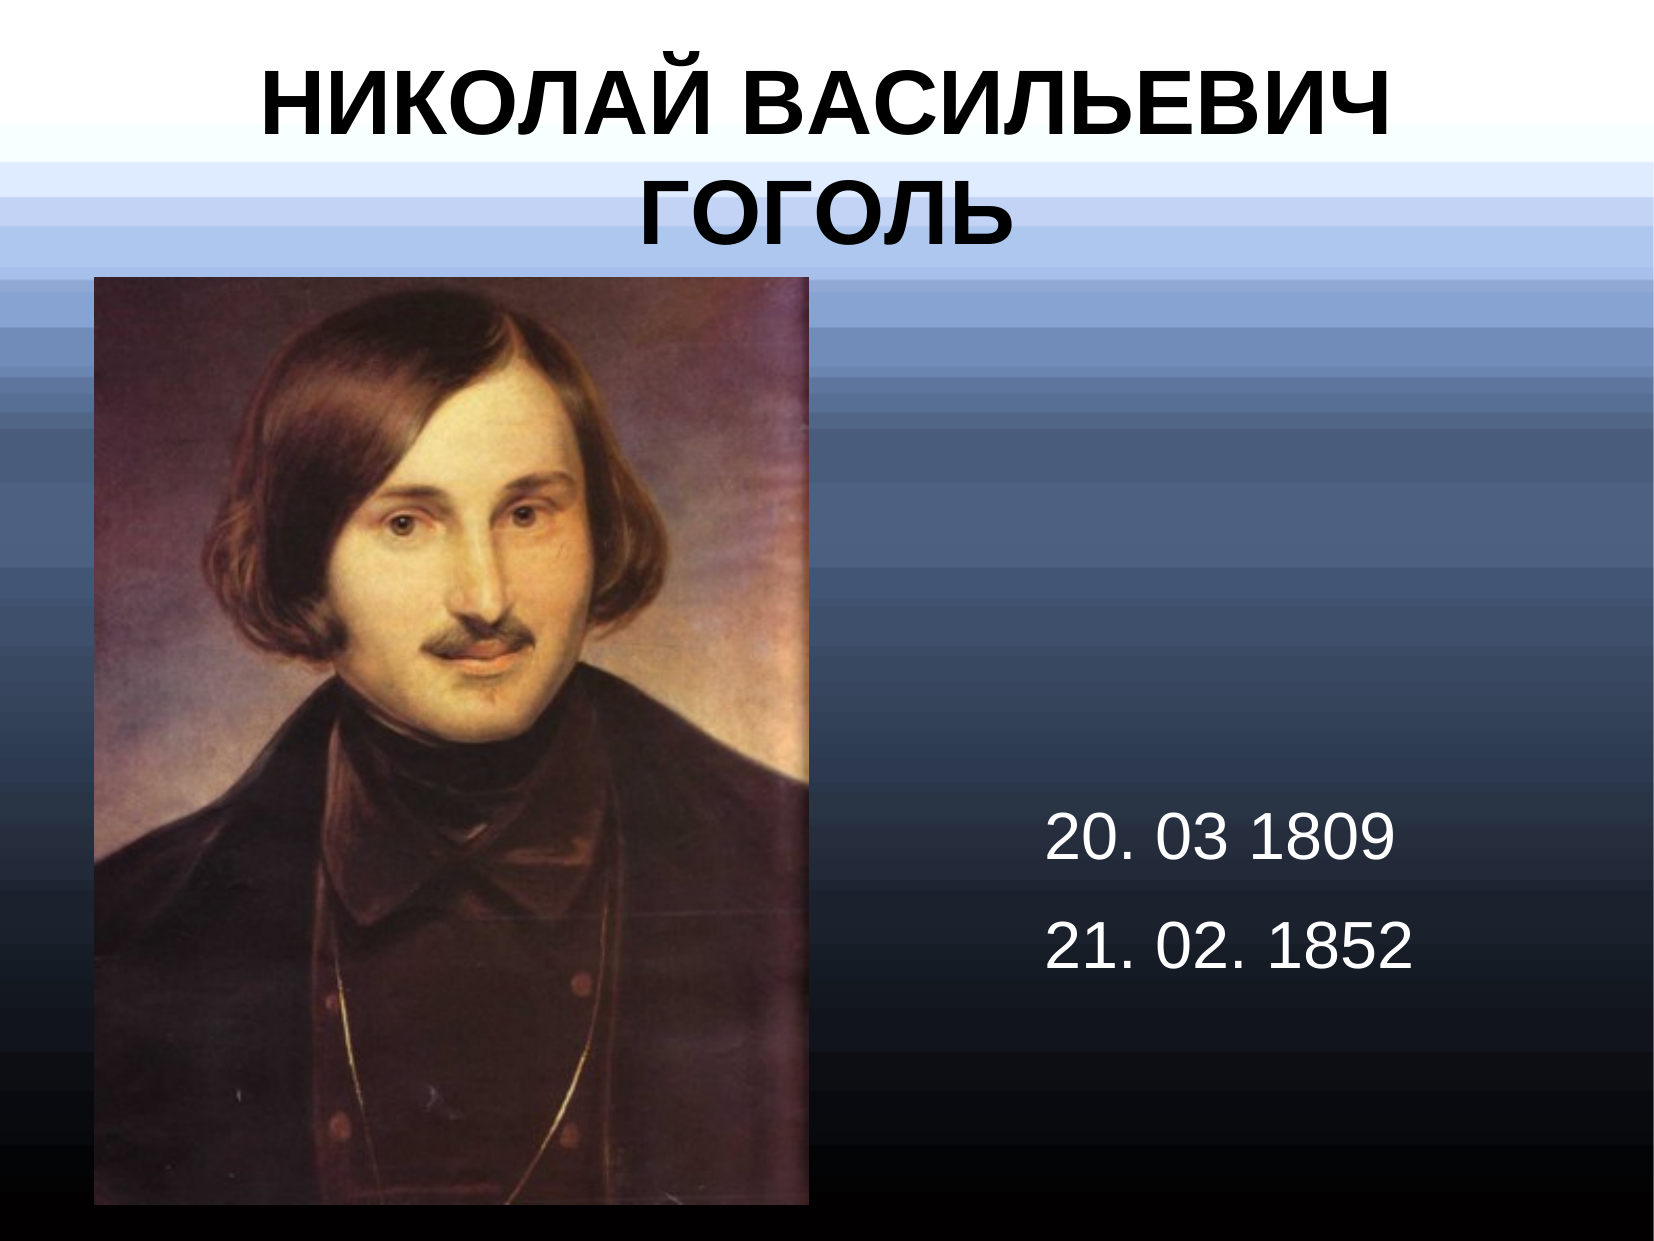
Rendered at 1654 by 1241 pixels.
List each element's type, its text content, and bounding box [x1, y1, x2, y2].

list 20. 03 1809 21. 02. 1852 [845, 354, 1572, 1059]
picture [94, 277, 809, 1205]
title НИКОЛАЙ ВАСИЛЬЕВИЧ ГОГОЛЬ [82, 49, 1571, 257]
